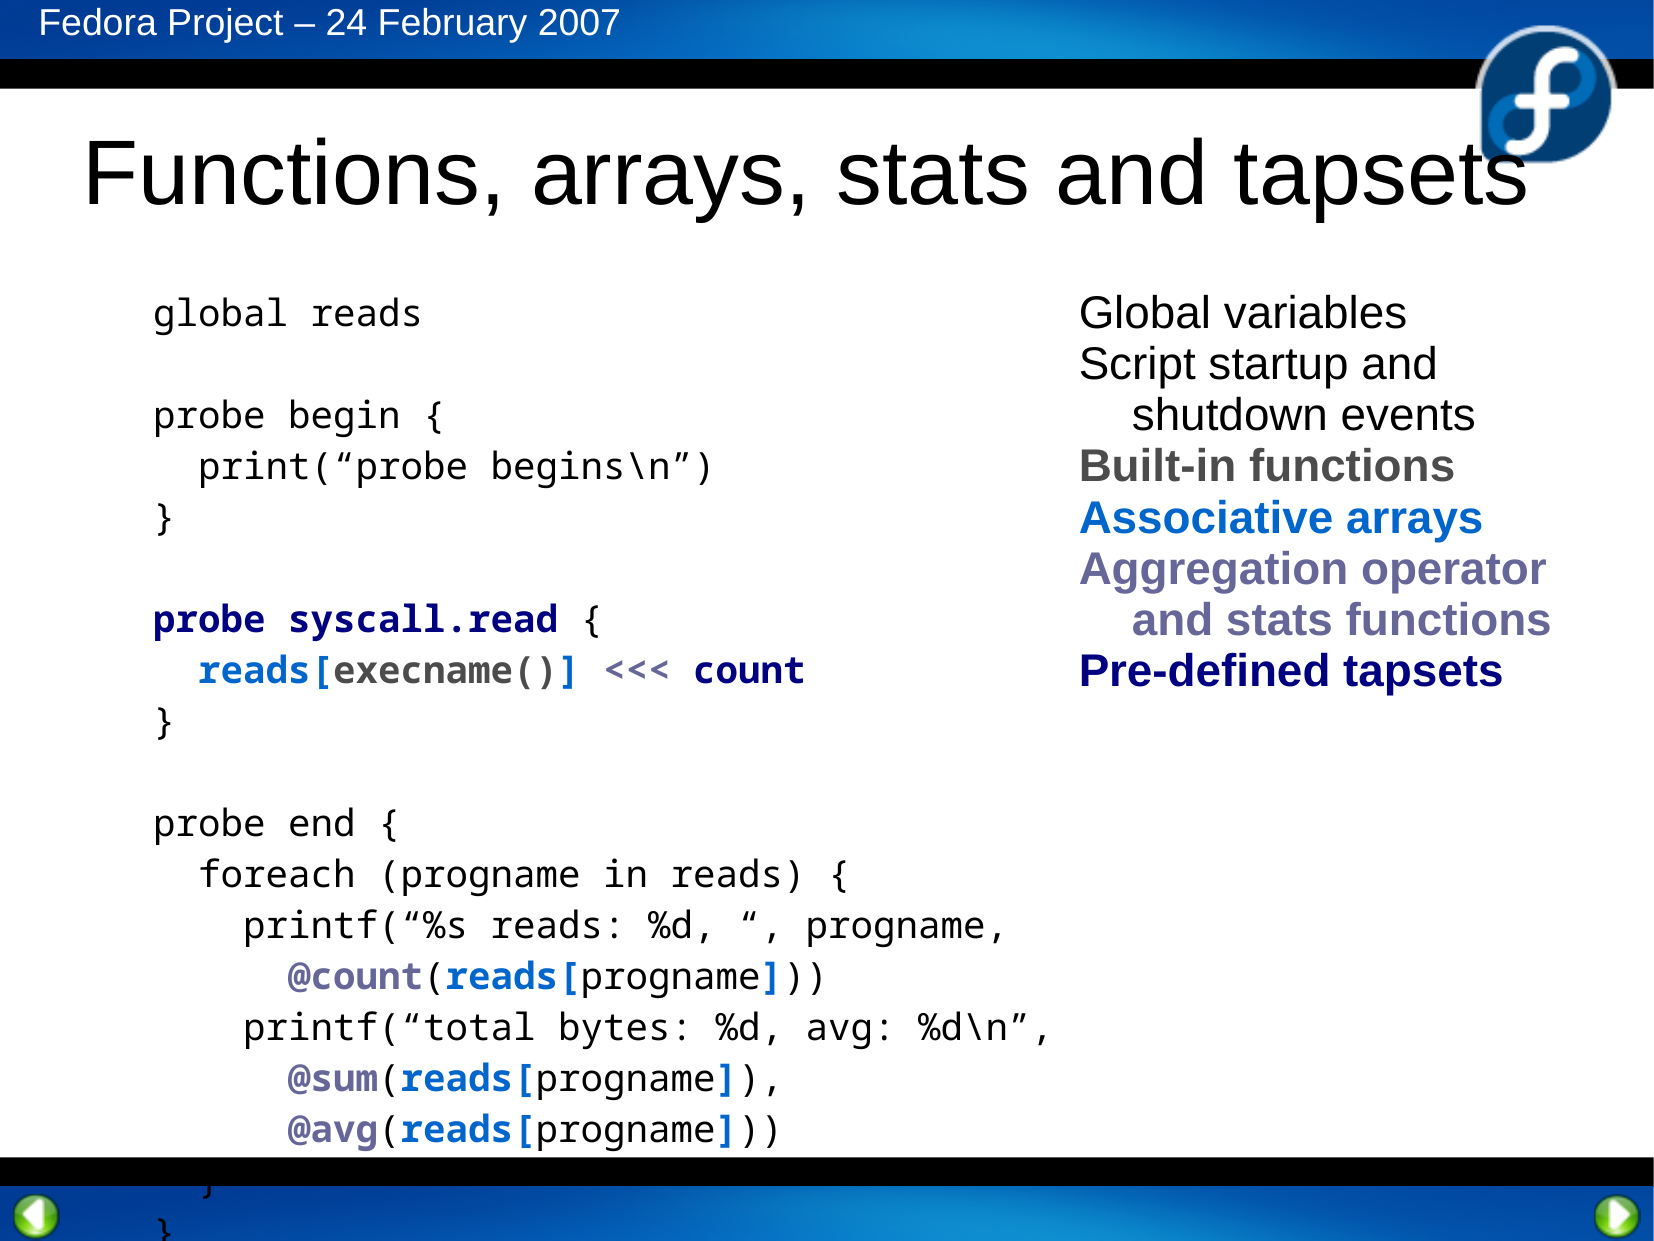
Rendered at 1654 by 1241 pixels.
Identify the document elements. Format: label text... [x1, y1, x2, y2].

picture [0, 1186, 1654, 1241]
list global reads probe begin { print(“probe begins\n”) } probe syscall.read { reads[execname()] <<< count } probe end { foreach (progname in reads) { printf(“%s reads: %d, “, progname, @count(reads[progname])) printf(“total bytes: %d, avg: %d\n”, @sum(reads[progname]), @avg(reads[progname])) } } [82, 286, 1062, 1101]
title Functions, arrays, stats and tapsets [82, 88, 1571, 257]
picture [0, 0, 1654, 266]
list Global variables Script startup and shutdown events Built-in functions Associative arrays Aggregation operator and stats functions Pre-defined tapsets [1061, 286, 1571, 951]
